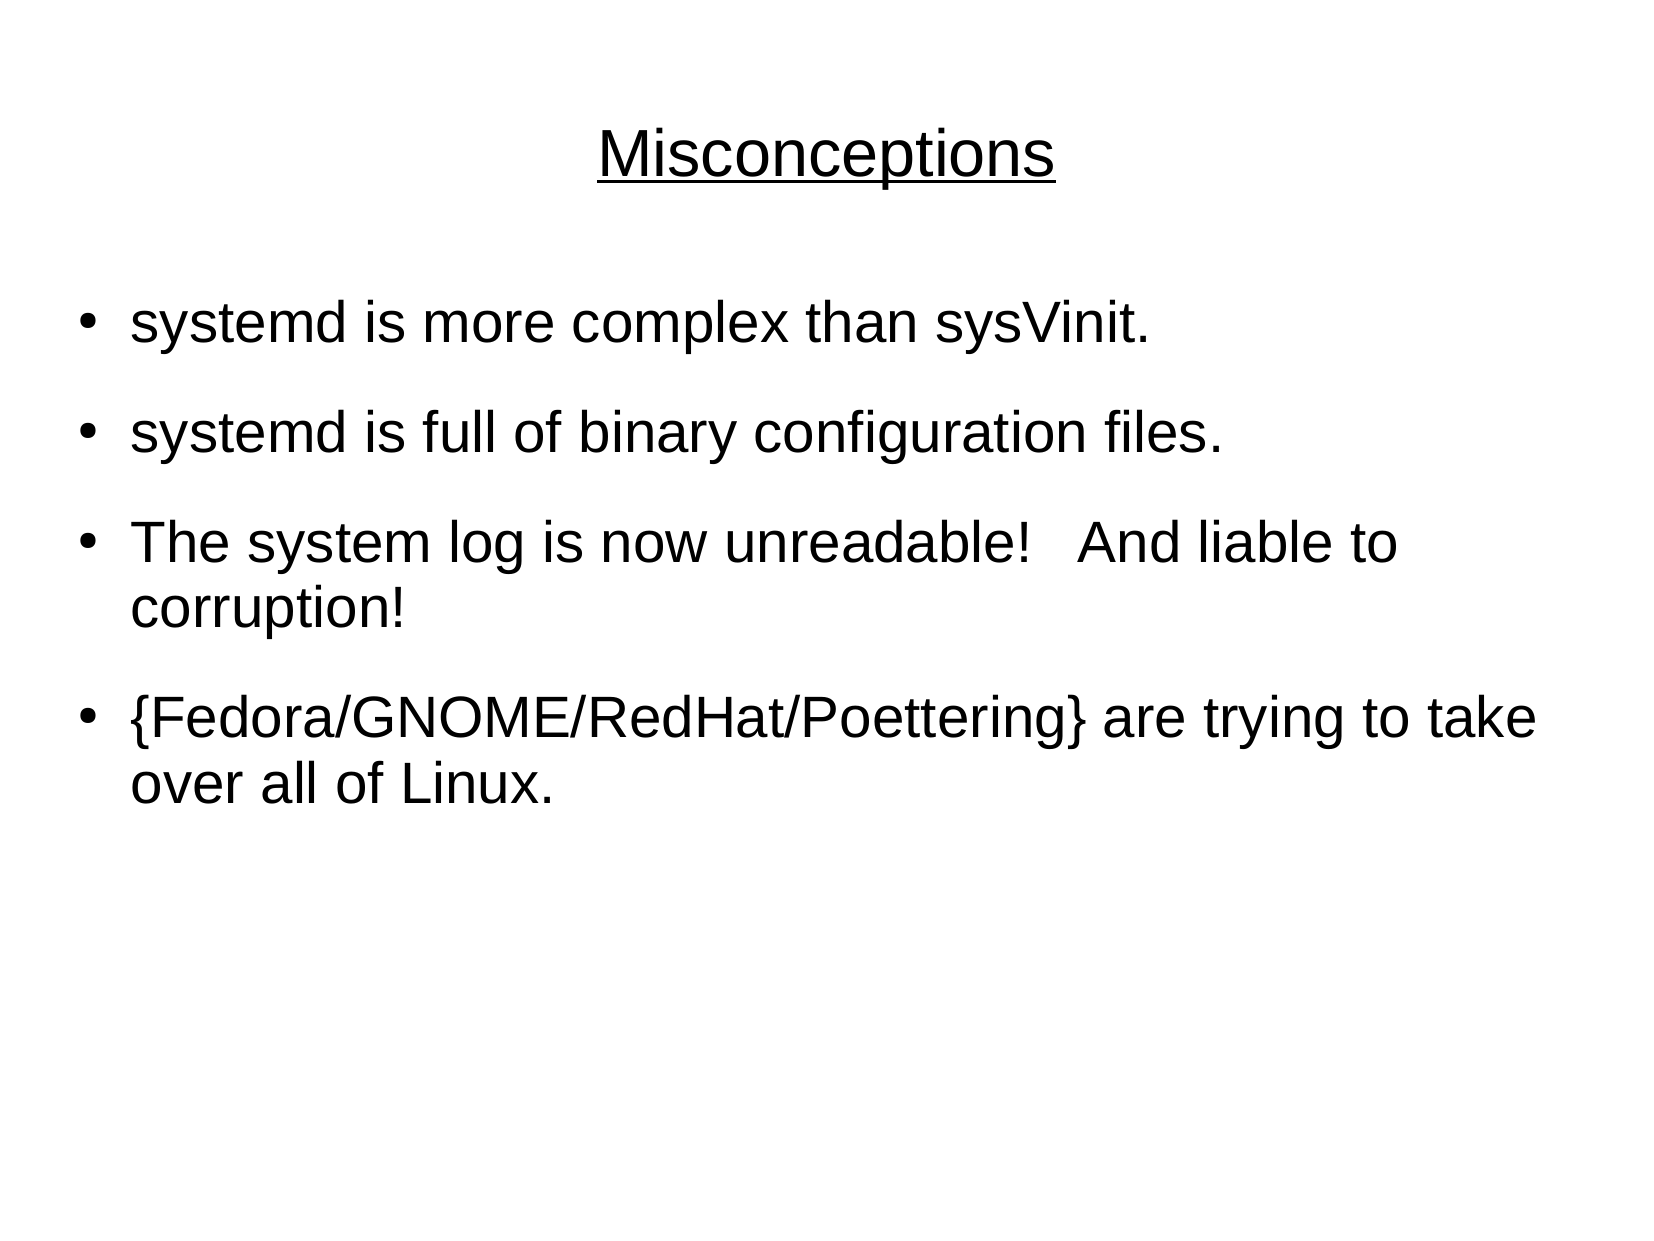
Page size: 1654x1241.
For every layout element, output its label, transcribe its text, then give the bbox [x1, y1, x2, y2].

title Misconceptions [82, 49, 1571, 257]
list systemd is more complex than sysVinit. systemd is full of binary configuration files. The system log is now unreadable! And liable to corruption! {Fedora/GNOME/RedHat/Poettering} are trying to take over all of Linux. [60, 290, 1621, 1066]
